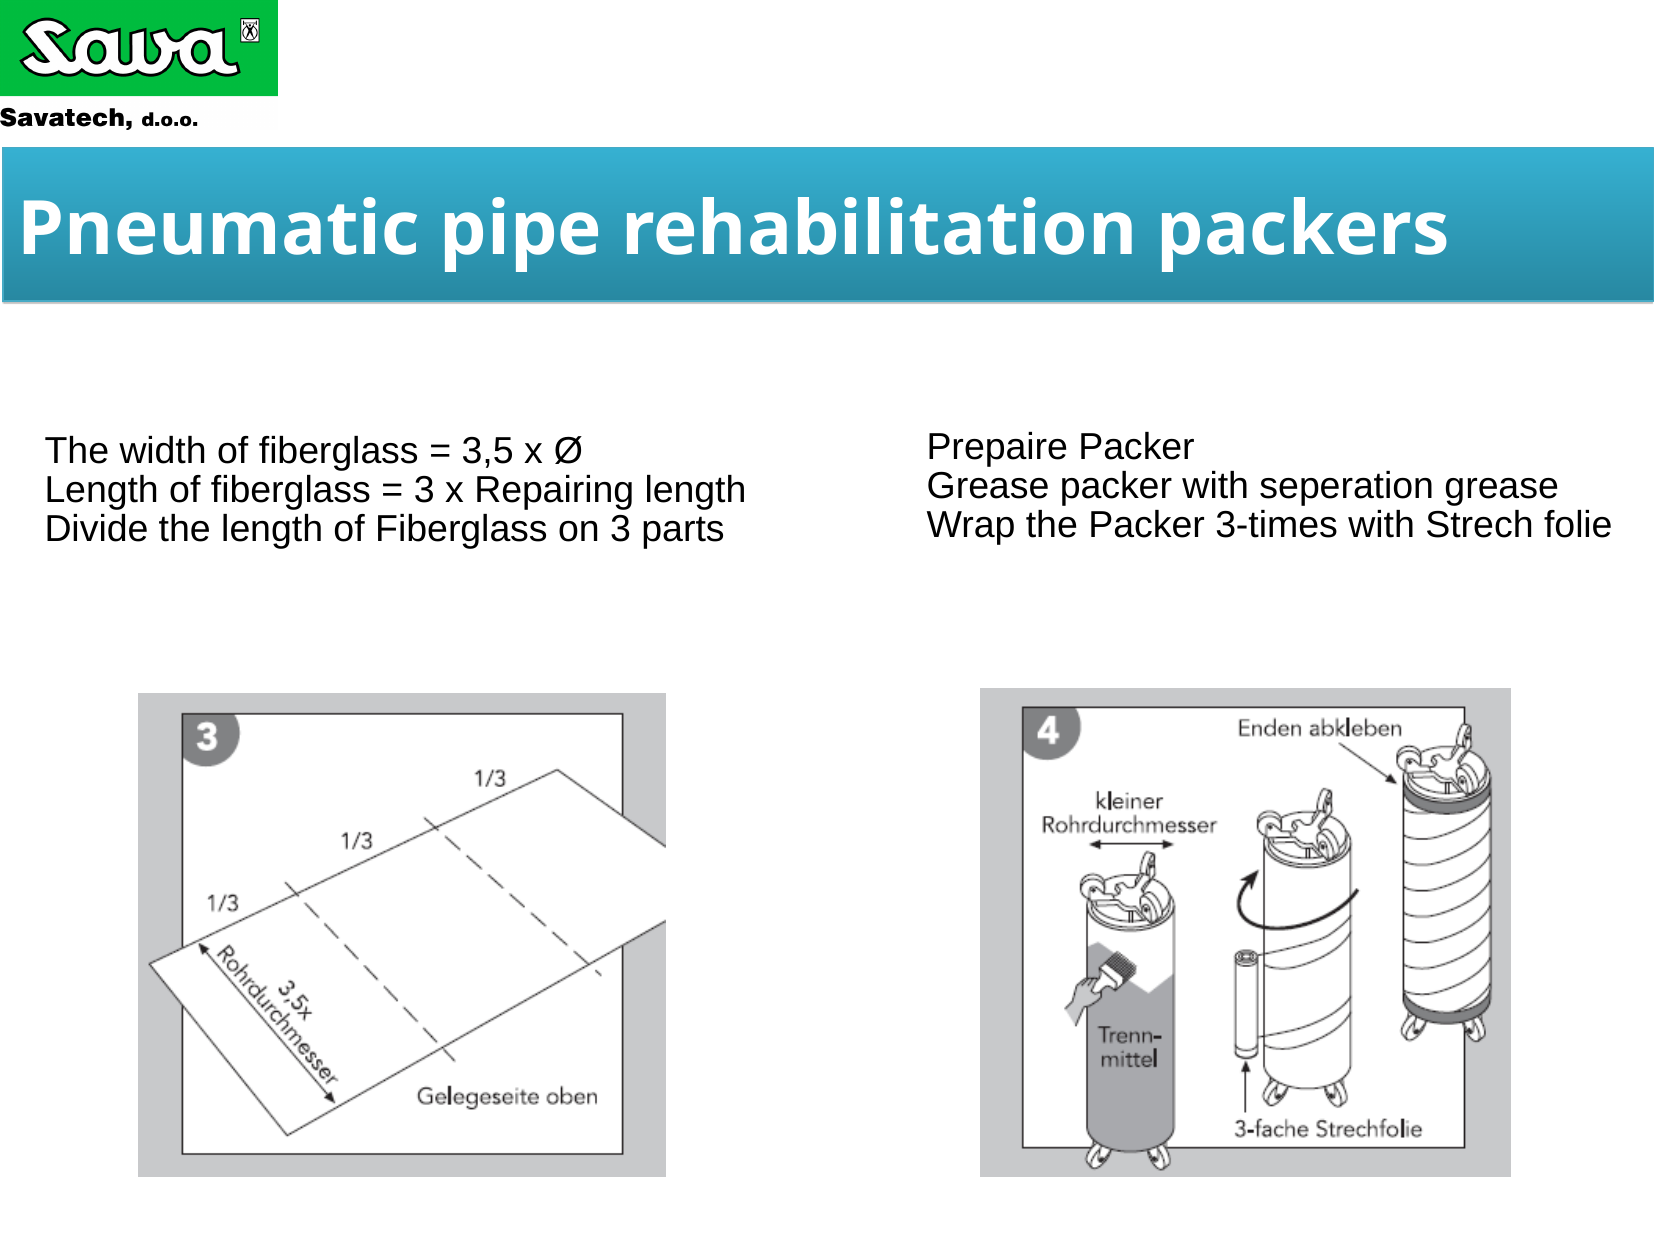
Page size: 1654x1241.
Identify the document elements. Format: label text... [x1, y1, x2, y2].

text_box Prepaire Packer Grease packer with seperation grease Wrap the Packer 3-times with Strech folie [885, 401, 1654, 609]
picture [980, 688, 1511, 1177]
text_box Pneumatic pipe rehabilitation packers [3, 148, 1654, 301]
text_box The width of fiberglass = 3,5 x Ø Length of fiberglass = 3 x Repairing length Divide the length of Fiberglass on 3 parts [11, 371, 780, 608]
picture [138, 693, 666, 1177]
picture [0, 0, 278, 130]
